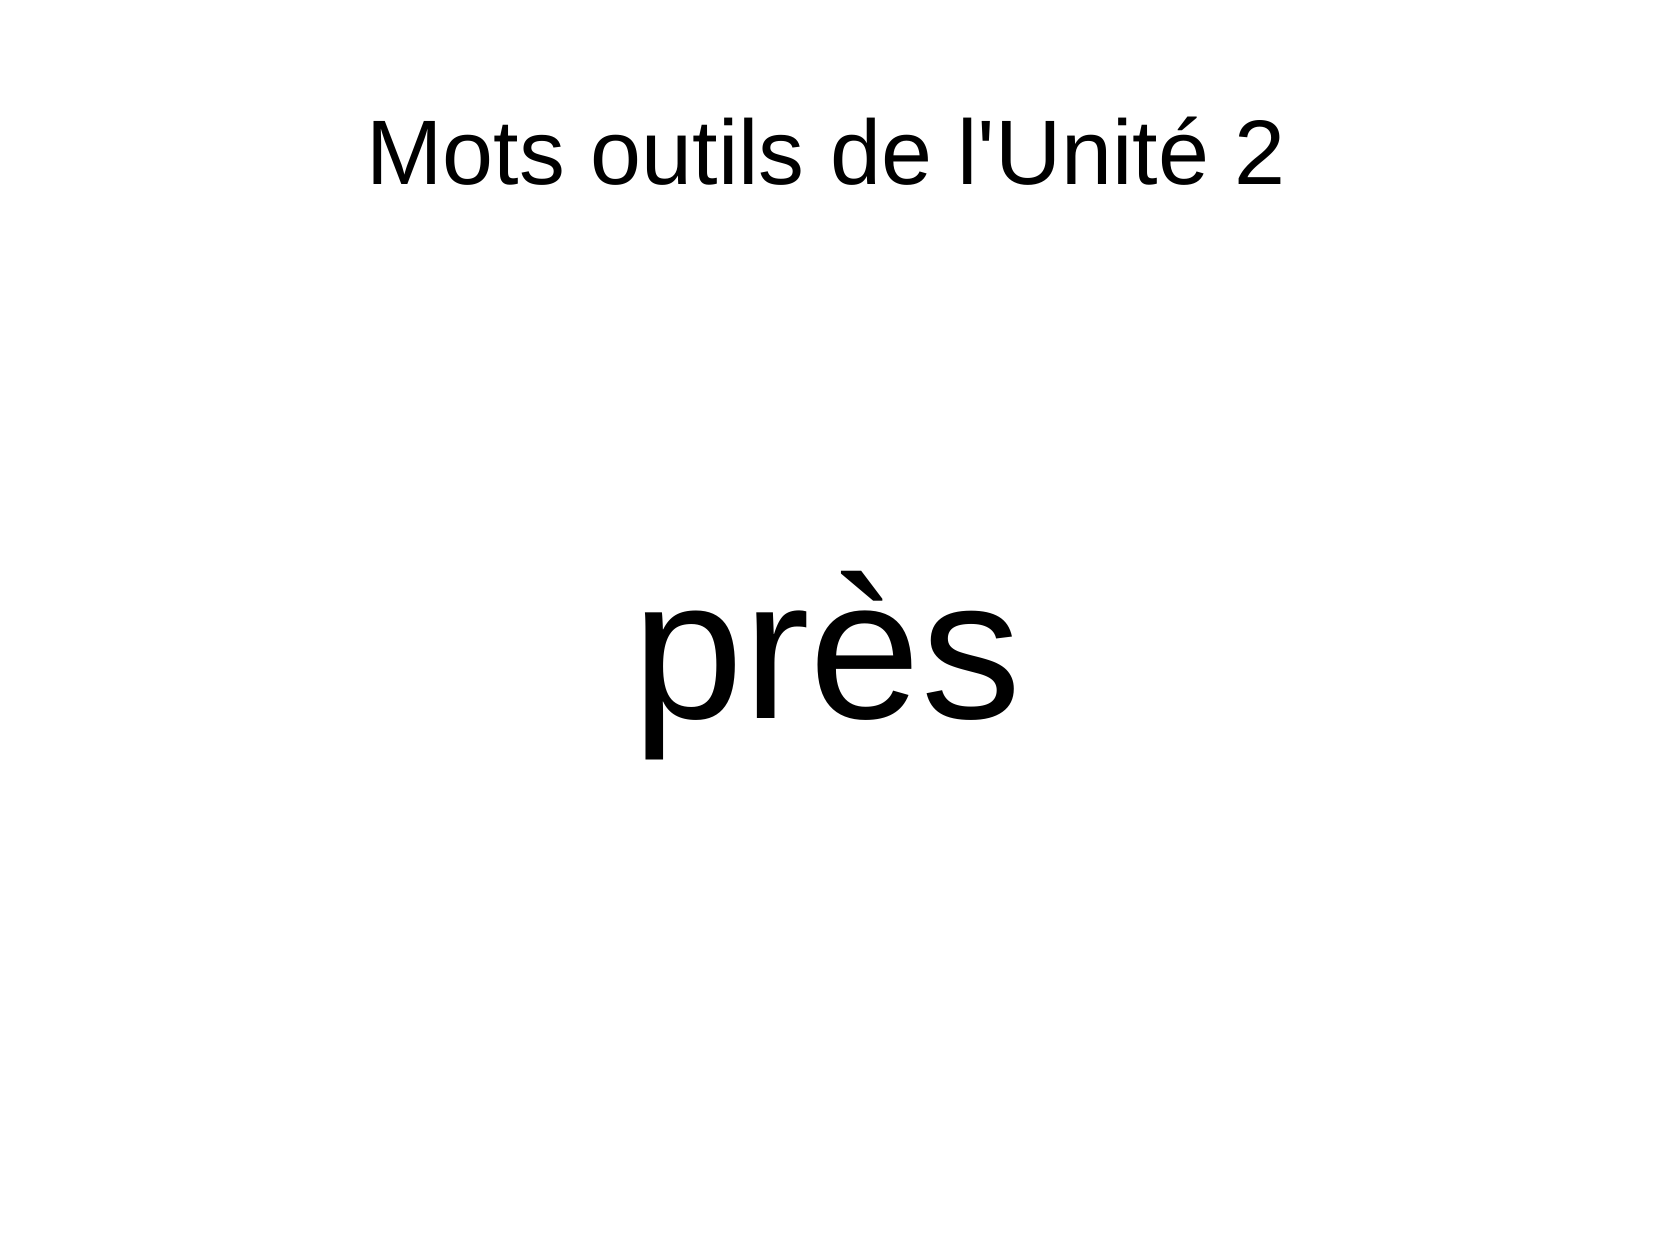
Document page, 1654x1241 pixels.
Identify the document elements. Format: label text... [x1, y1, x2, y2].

subtitle près [82, 290, 1571, 1010]
title Mots outils de l'Unité 2 [82, 49, 1571, 257]
